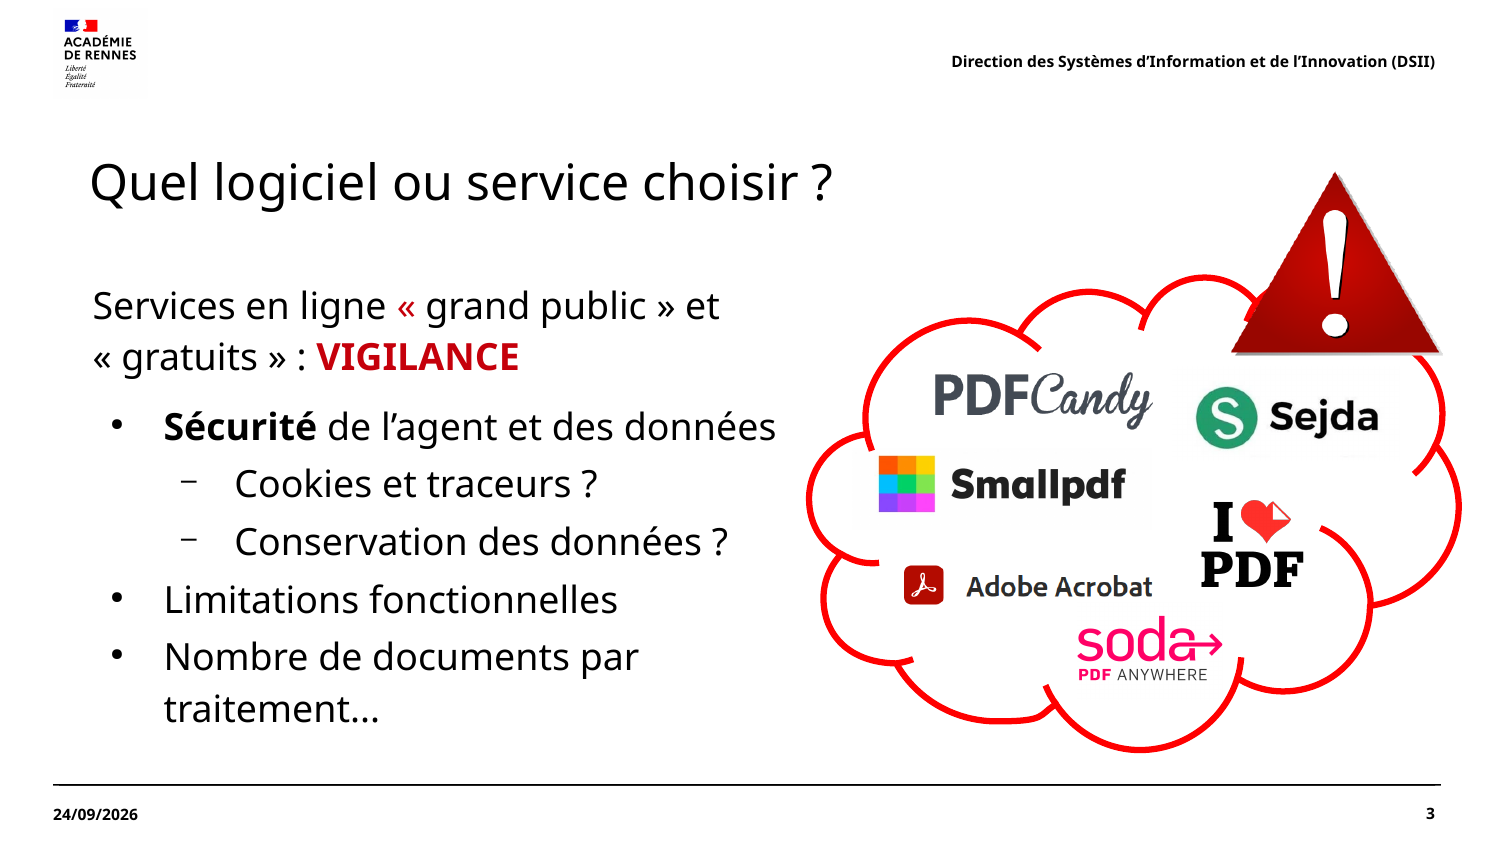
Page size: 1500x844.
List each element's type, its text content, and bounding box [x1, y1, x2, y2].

picture [891, 484, 1312, 700]
picture [1172, 366, 1400, 461]
slide_number 31/05/2024 [53, 787, 245, 844]
picture [852, 336, 1164, 530]
slide_number <numéro> [1213, 784, 1436, 844]
footer Direction des Systèmes d’Information et de l’Innovation (DSII) [470, 32, 1436, 92]
picture [1228, 170, 1443, 357]
picture [53, 8, 148, 99]
list Services en ligne « grand public » et « gratuits » : VIGILANCE Sécurité de l’agent et des données Cookies et traceurs ? Conservation des données ? Limitations fonctionnelles Nombre de documents par traitement... [92, 274, 802, 796]
title Quel logiciel ou service choisir ? [75, 110, 1425, 252]
